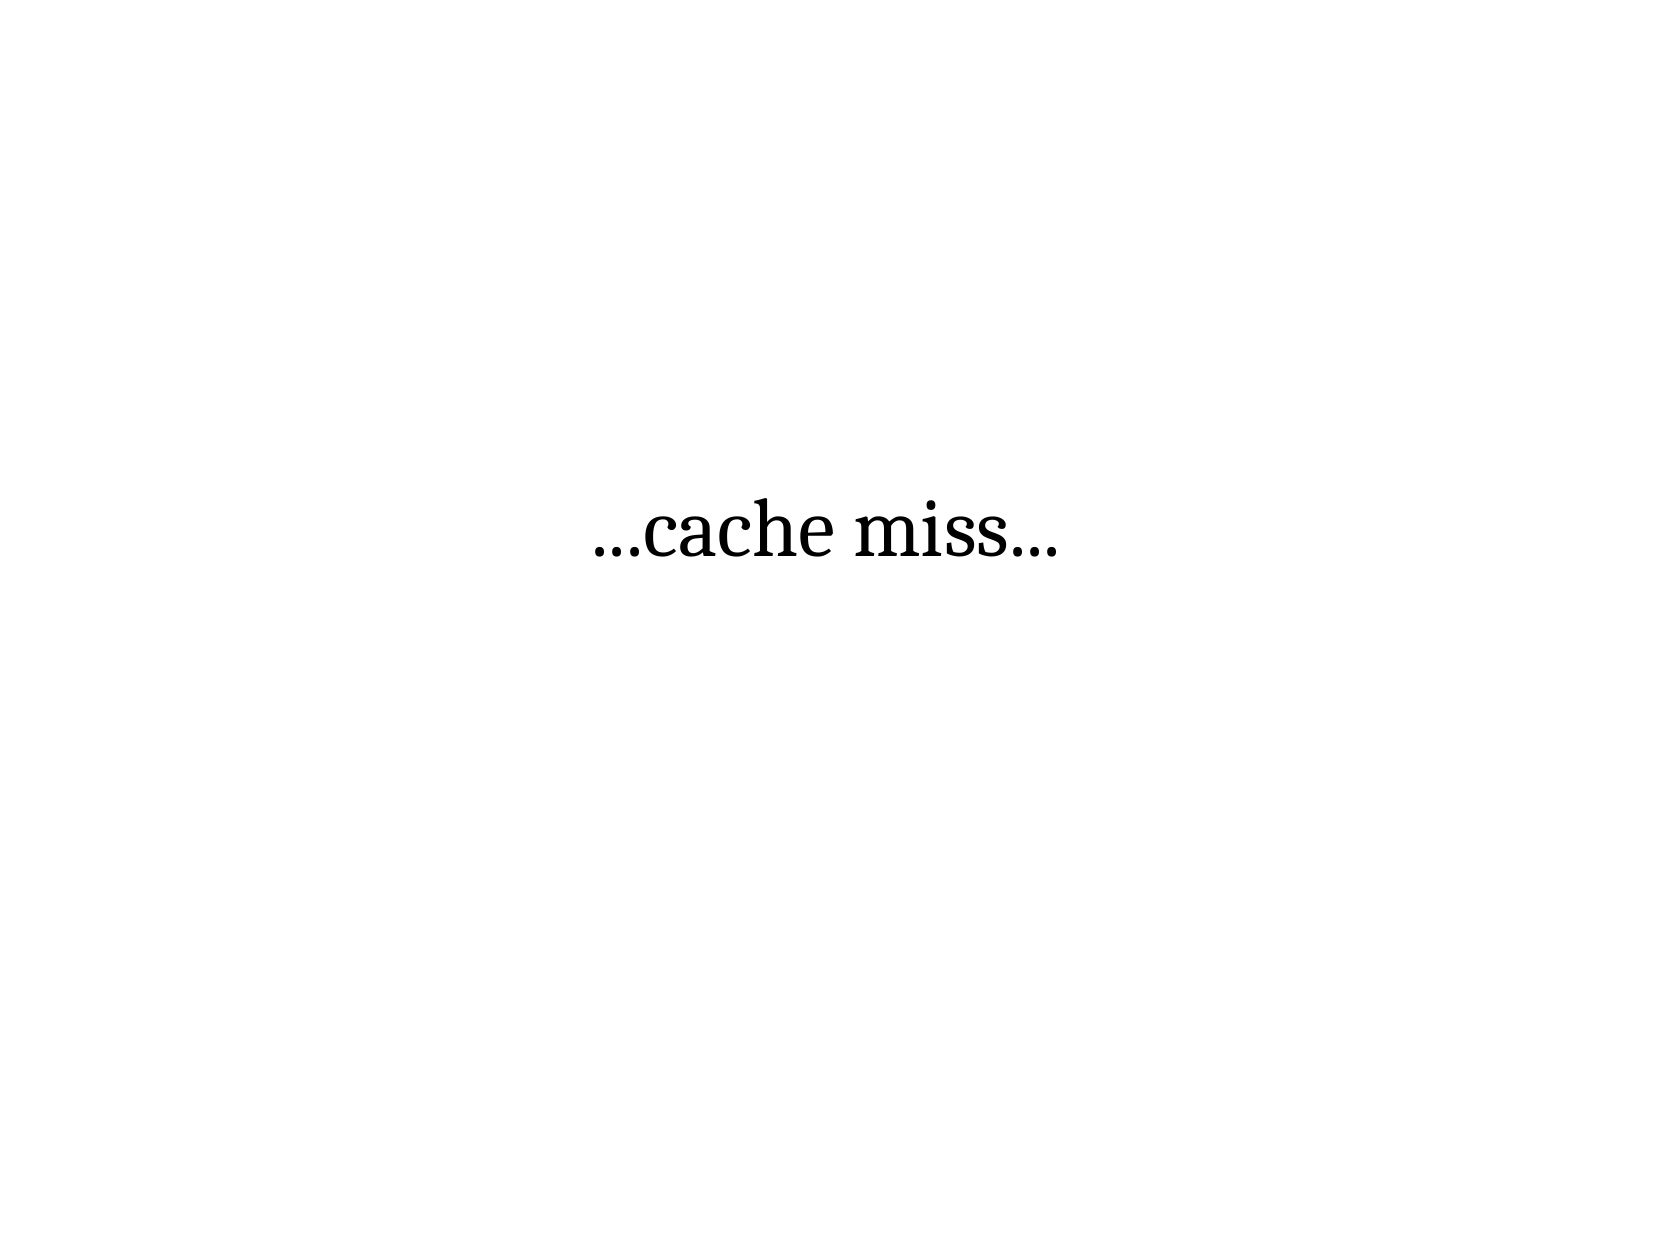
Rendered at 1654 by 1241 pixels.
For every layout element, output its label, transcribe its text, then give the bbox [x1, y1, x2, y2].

subtitle ...cache miss... [82, 49, 1571, 1010]
